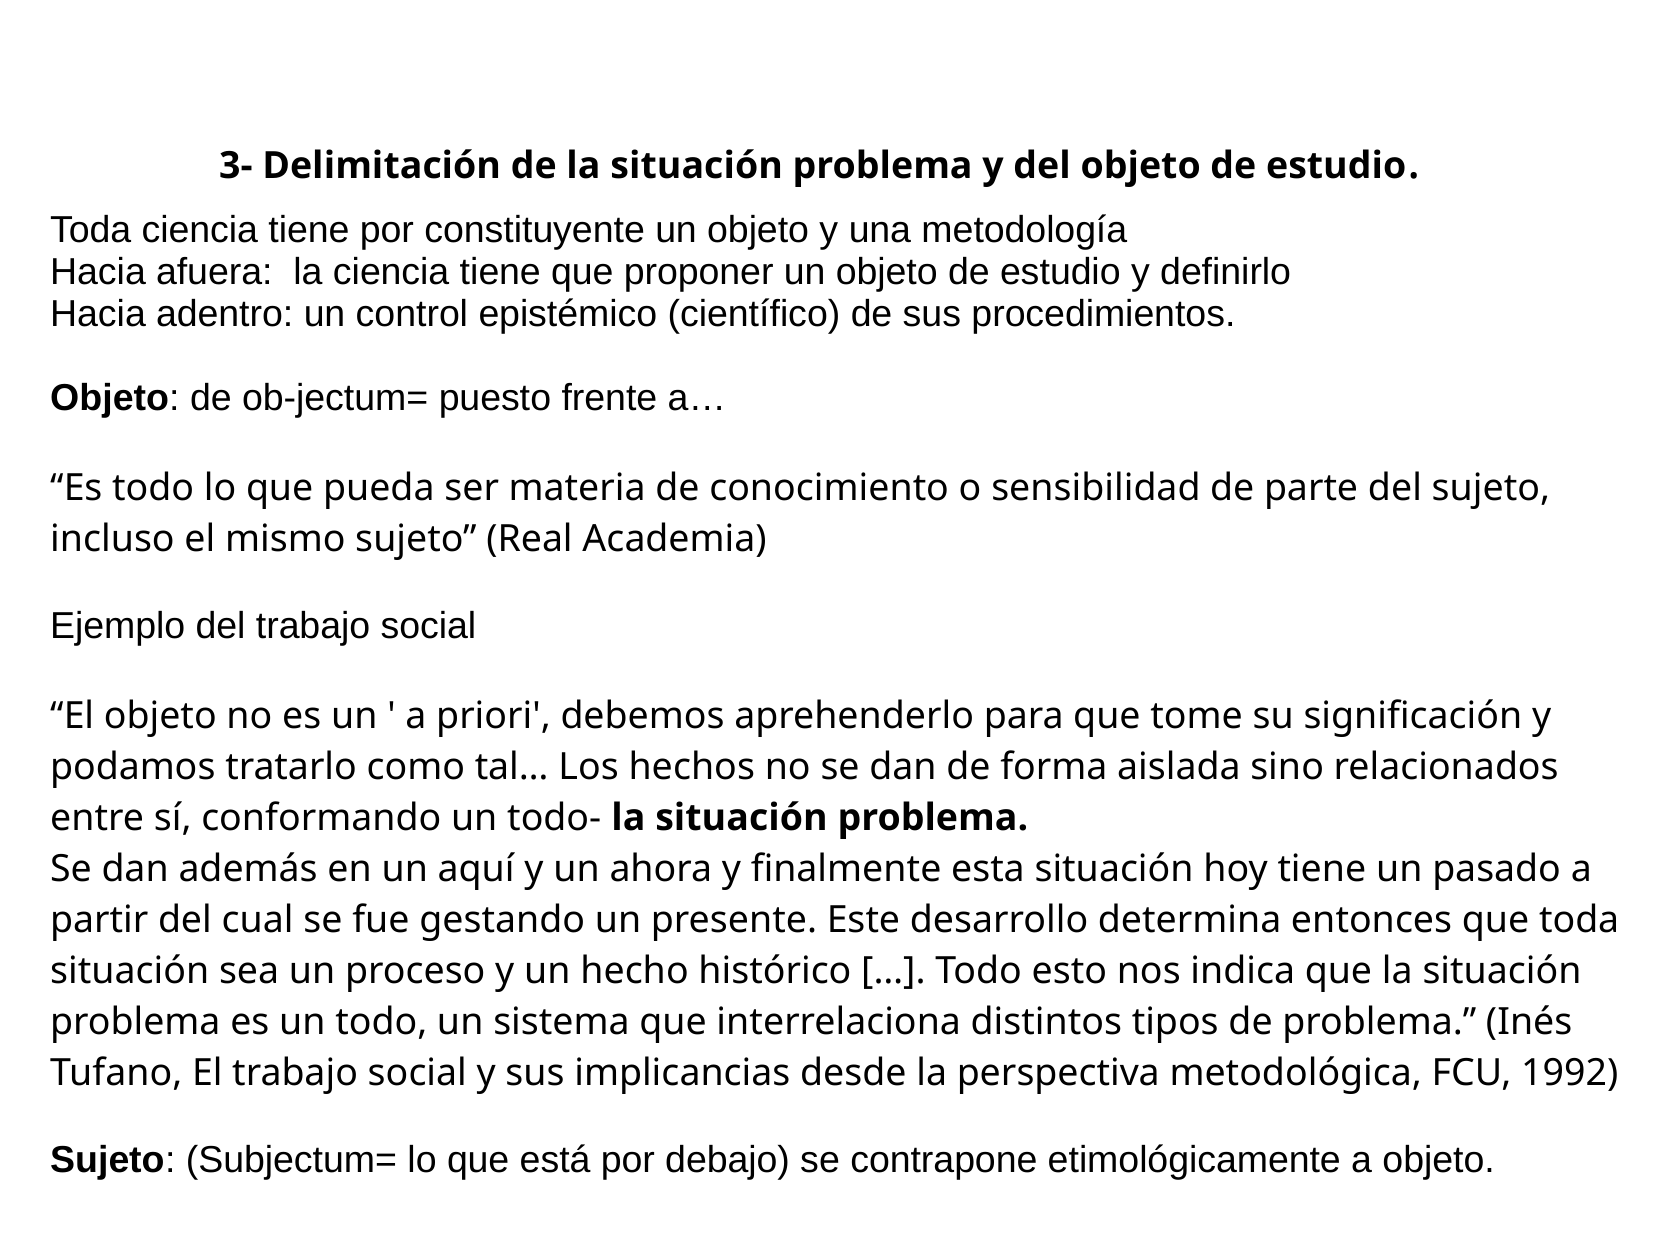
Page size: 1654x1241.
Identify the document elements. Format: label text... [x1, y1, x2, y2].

text_box Toda ciencia tiene por constituyente un objeto y una metodología Hacia afuera: la ciencia tiene que proponer un objeto de estudio y definirlo Hacia adentro: un control epistémico (científico) de sus procedimientos. Objeto: de ob-jectum= puesto frente a… “Es todo lo que pueda ser materia de conocimiento o sensibilidad de parte del sujeto, incluso el mismo sujeto” (Real Academia) Ejemplo del trabajo social “El objeto no es un ' a priori', debemos aprehenderlo para que tome su significación y podamos tratarlo como tal… Los hechos no se dan de forma aislada sino relacionados entre sí, conformando un todo- la situación problema. Se dan además en un aquí y un ahora y finalmente esta situación hoy tiene un pasado a partir del cual se fue gestando un presente. Este desarrollo determina entonces que toda situación sea un proceso y un hecho histórico […]. Todo esto nos indica que la situación problema es un todo, un sistema que interrelaciona distintos tipos de problema.” (Inés Tufano, El trabajo social y sus implicancias desde la perspectiva metodológica, FCU, 1992) Sujeto: (Subjectum= lo que está por debajo) se contrapone etimológicamente a objeto. [35, 200, 1642, 1205]
title 3- Delimitación de la situación problema y del objeto de estudio. [82, 49, 1571, 200]
